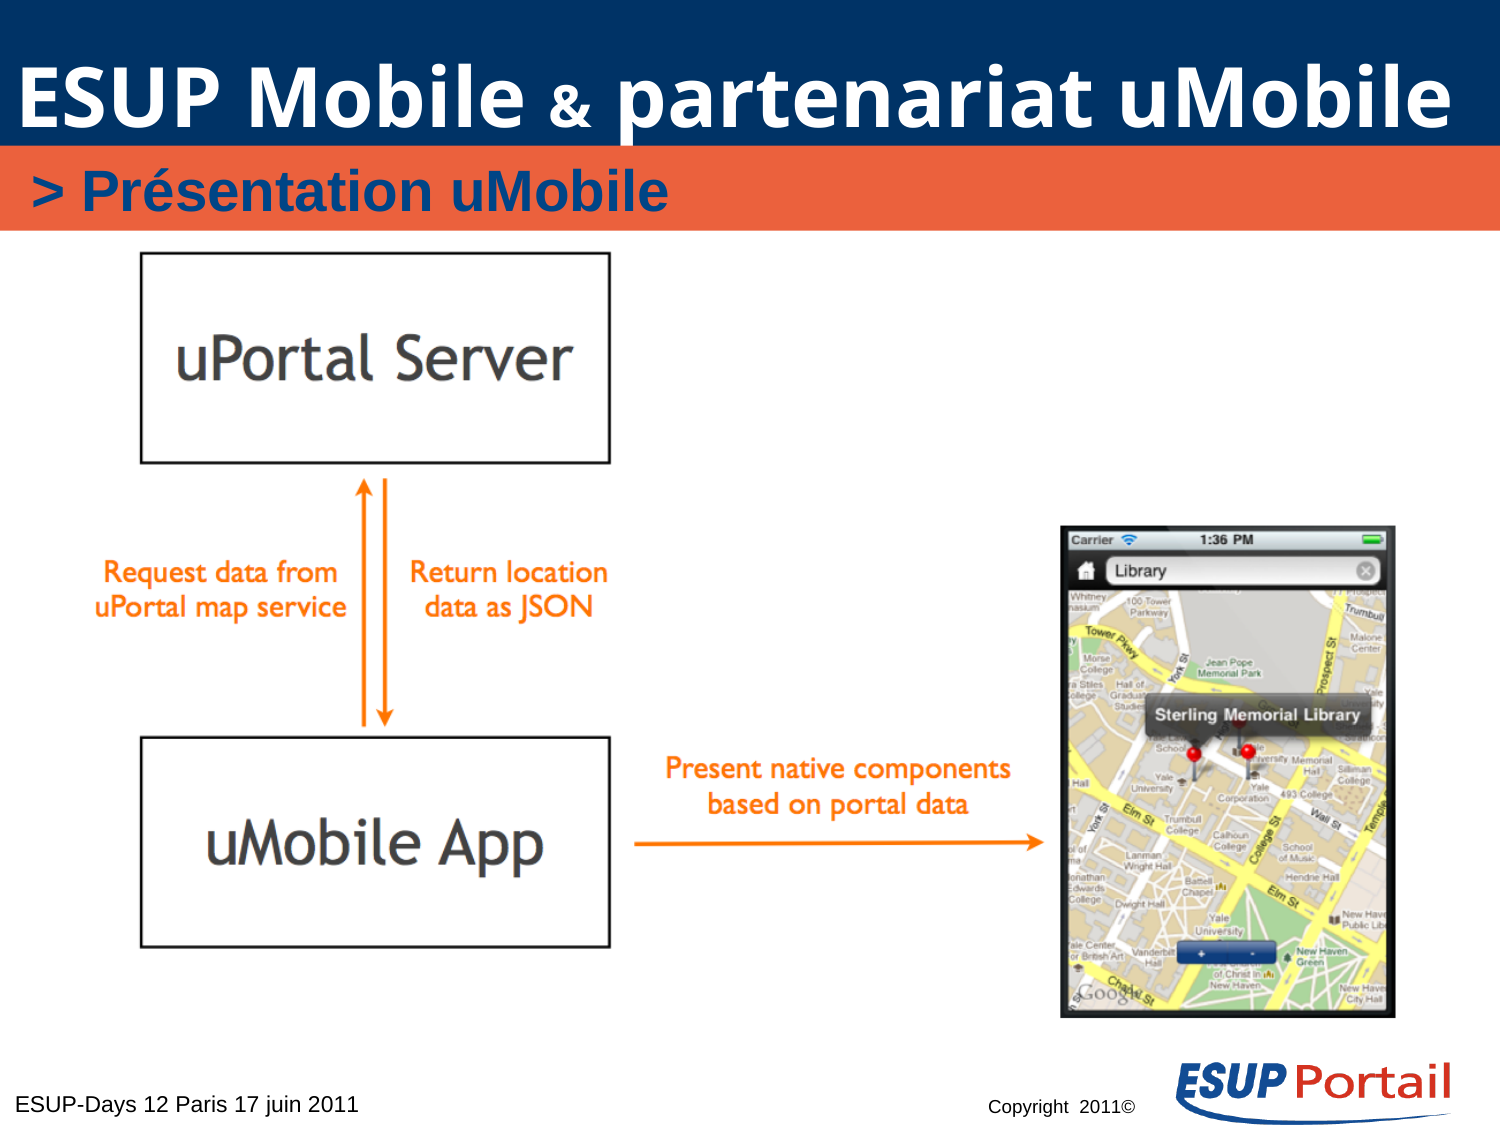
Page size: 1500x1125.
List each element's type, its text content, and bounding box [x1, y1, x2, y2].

text_box ESUP-Days 12 Paris 17 juin 2011 [0, 1070, 632, 1125]
picture [71, 231, 1429, 1040]
text_box ESUP Mobile & partenariat uMobile [0, 0, 1500, 145]
picture [1175, 1062, 1451, 1125]
text_box > Présentation uMobile [0, 145, 1500, 231]
